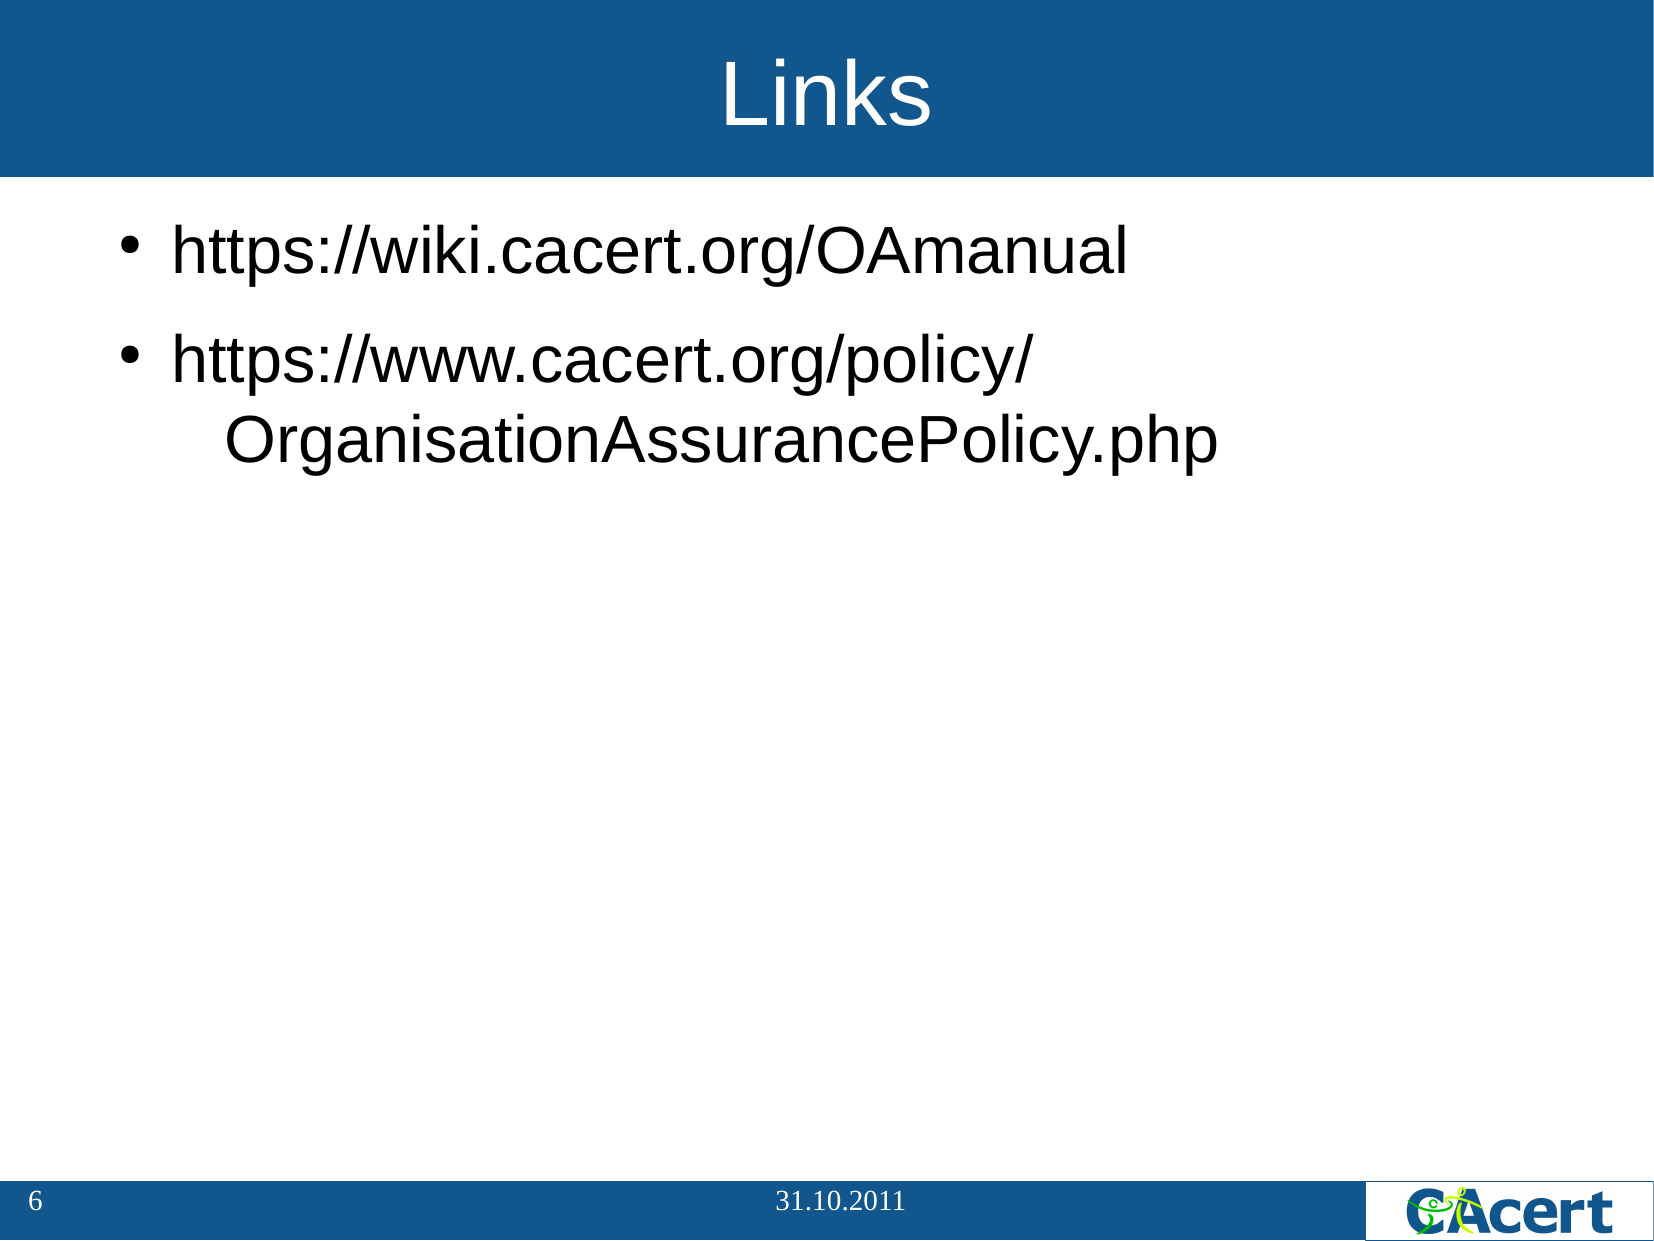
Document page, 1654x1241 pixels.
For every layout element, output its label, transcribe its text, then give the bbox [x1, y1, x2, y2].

picture [1406, 1186, 1613, 1235]
text_box 31.10.2011 [648, 1181, 1034, 1241]
list https://wiki.cacert.org/OAmanual https://www.cacert.org/policy/ OrganisationAssurancePolicy.php [82, 206, 1571, 477]
title Links [82, 33, 1571, 144]
text_box <Nummer> [28, 1181, 414, 1241]
